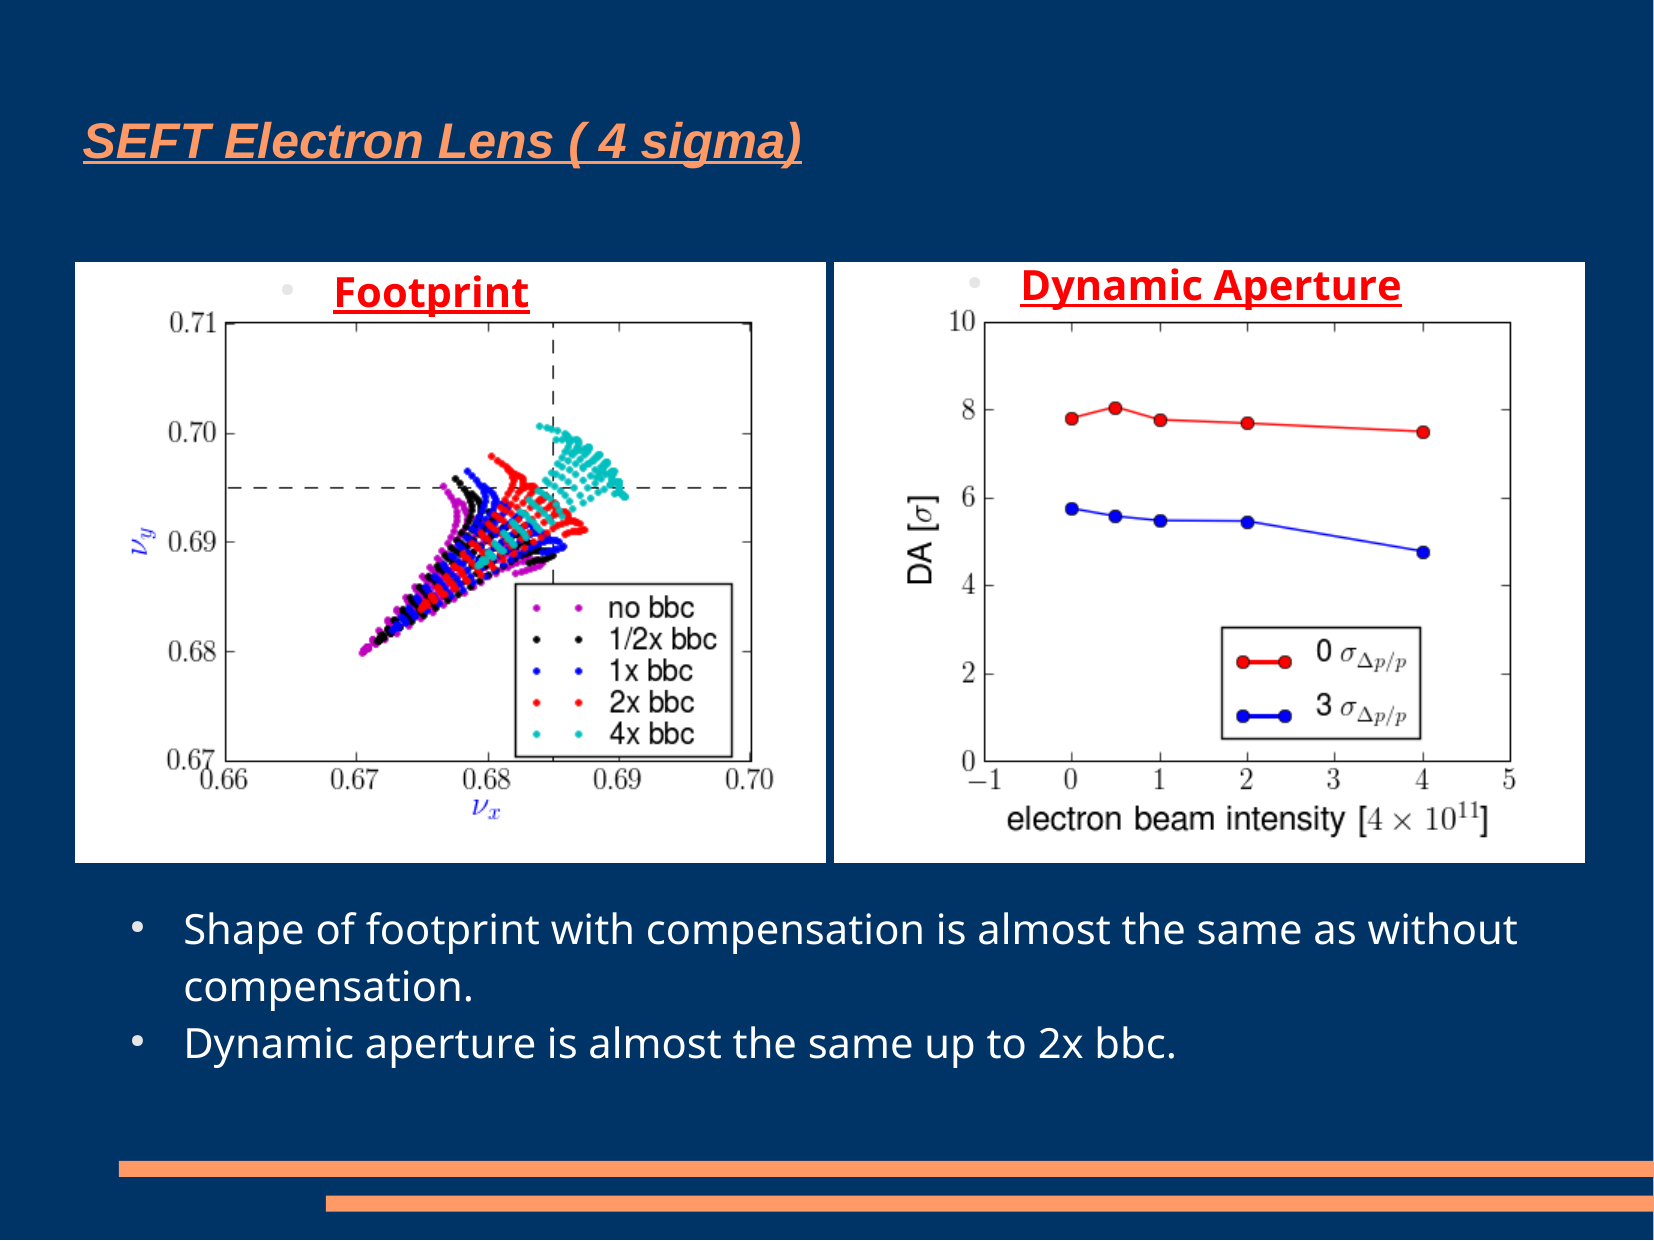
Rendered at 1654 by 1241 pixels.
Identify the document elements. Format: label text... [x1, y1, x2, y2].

title SEFT Electron Lens ( 4 sigma) [82, 56, 1571, 226]
picture [834, 262, 1585, 863]
list Shape of footprint with compensation is almost the same as without compensation. Dynamic aperture is almost the same up to 2x bbc. [112, 900, 1524, 1075]
list Footprint [262, 262, 601, 344]
picture [75, 262, 826, 863]
list Dynamic Aperture [949, 256, 1438, 338]
